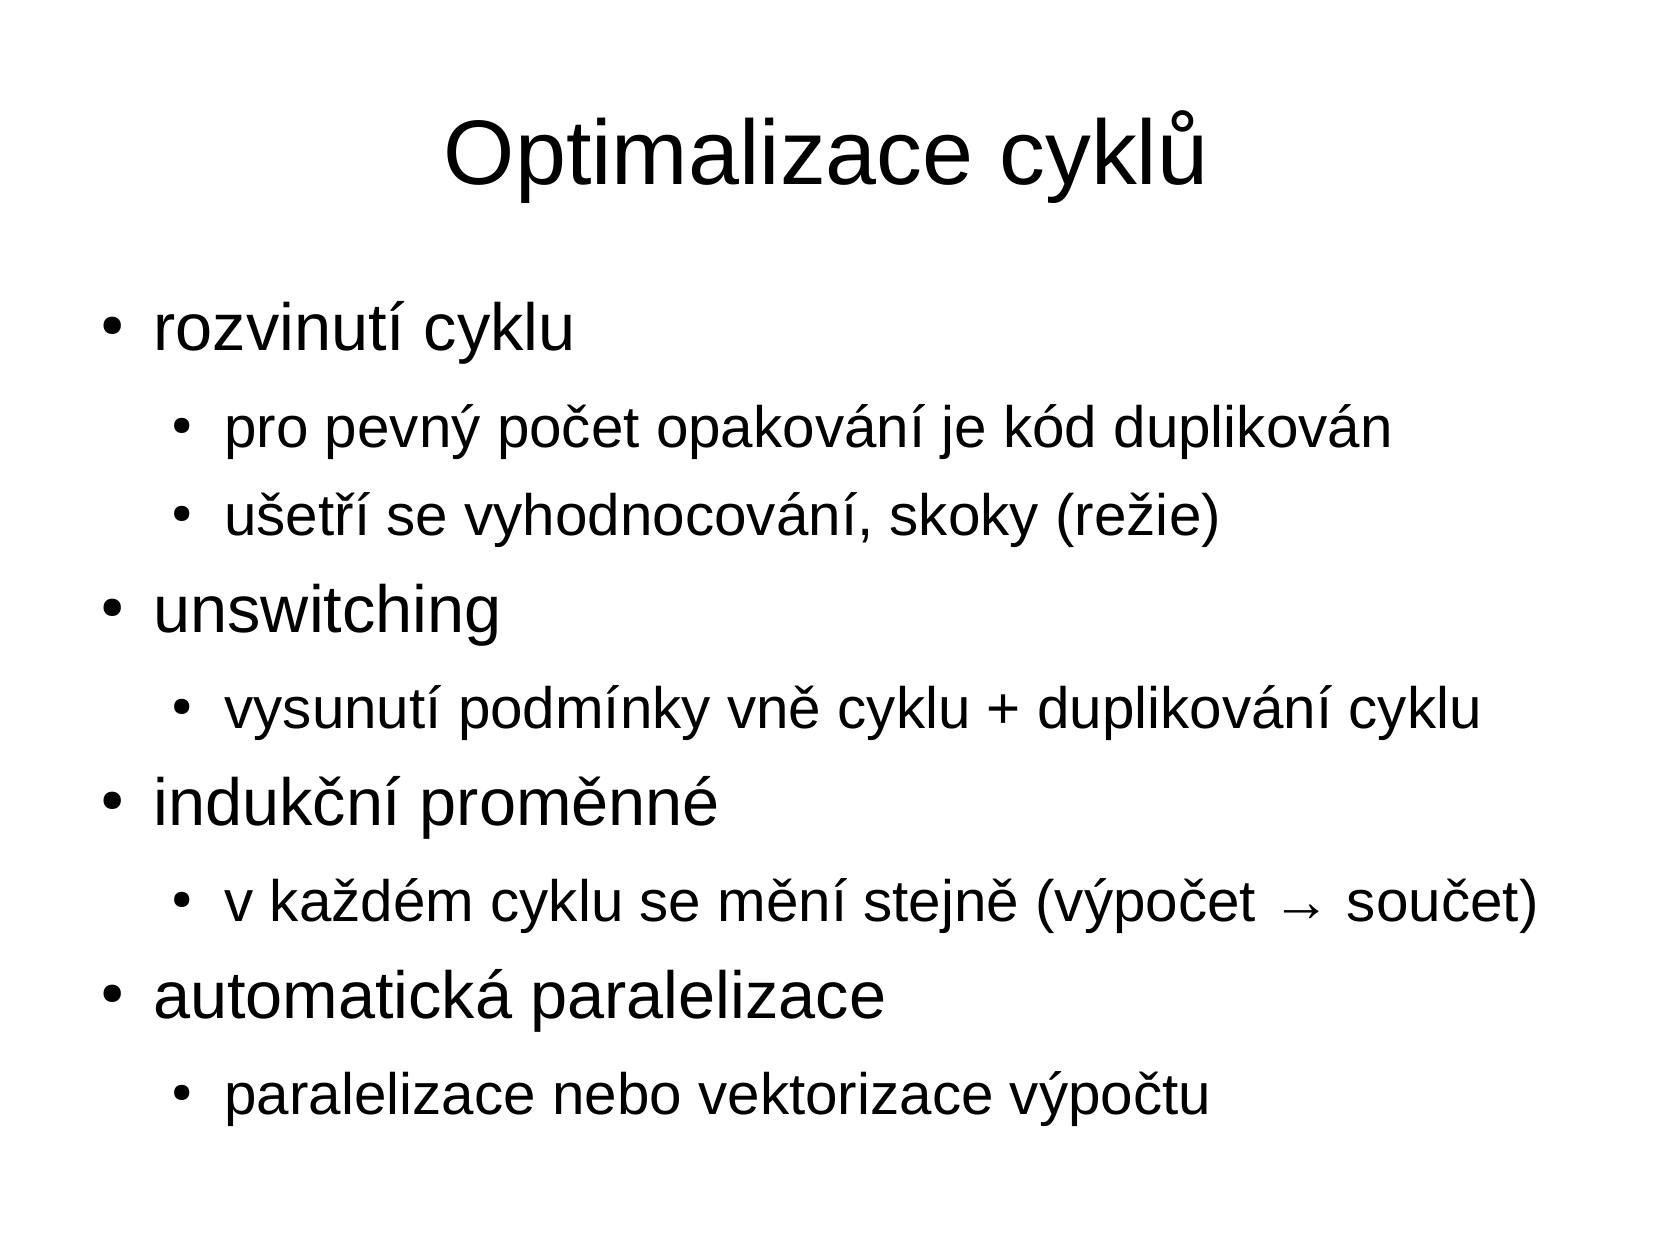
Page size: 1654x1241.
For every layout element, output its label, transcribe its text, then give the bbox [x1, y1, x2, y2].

title Optimalizace cyklů [82, 56, 1571, 250]
list rozvinutí cyklu pro pevný počet opakování je kód duplikován ušetří se vyhodnocování, skoky (režie) unswitching vysunutí podmínky vně cyklu + duplikování cyklu indukční proměnné v každém cyklu se mění stejně (výpočet → součet) automatická paralelizace paralelizace nebo vektorizace výpočtu [82, 290, 1571, 1126]
